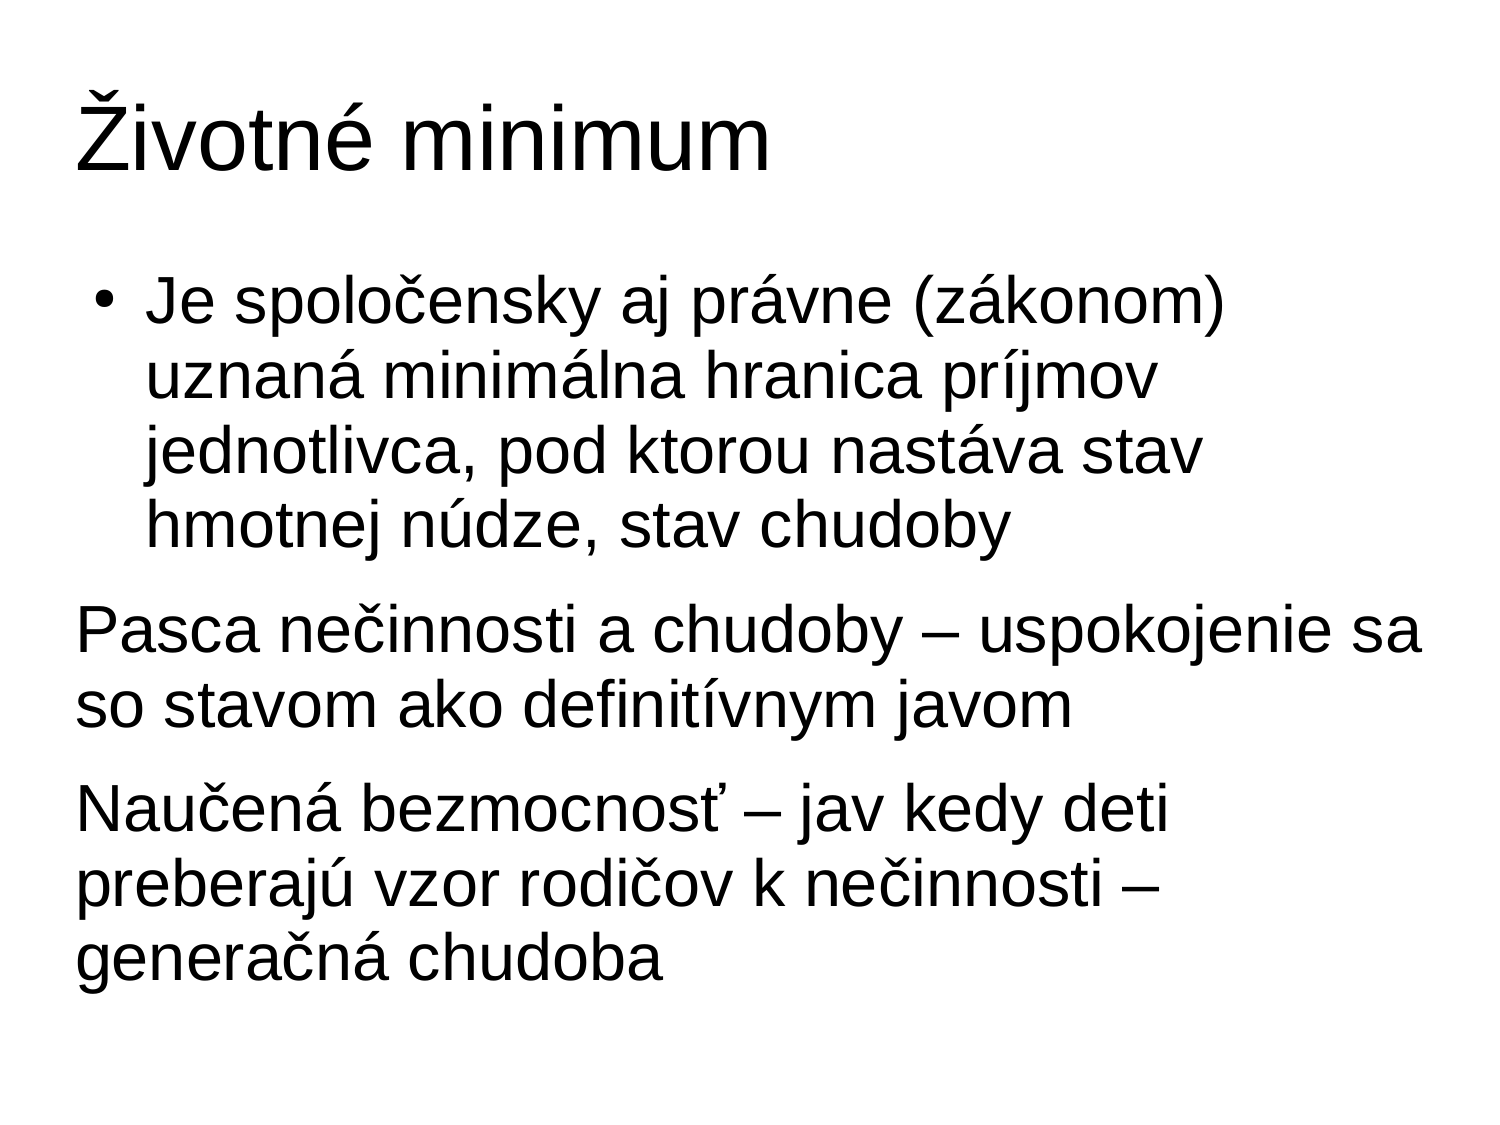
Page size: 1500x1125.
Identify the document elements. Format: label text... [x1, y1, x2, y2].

list Je spoločensky aj právne (zákonom) uznaná minimálna hranica príjmov jednotlivca, pod ktorou nastáva stav hmotnej núdze, stav chudoby Pasca nečinnosti a chudoby – uspokojenie sa so stavom ako definitívnym javom Naučená bezmocnosť – jav kedy deti preberajú vzor rodičov k nečinnosti – generačná chudoba [75, 263, 1425, 1095]
title Životné minimum [75, 45, 1425, 233]
